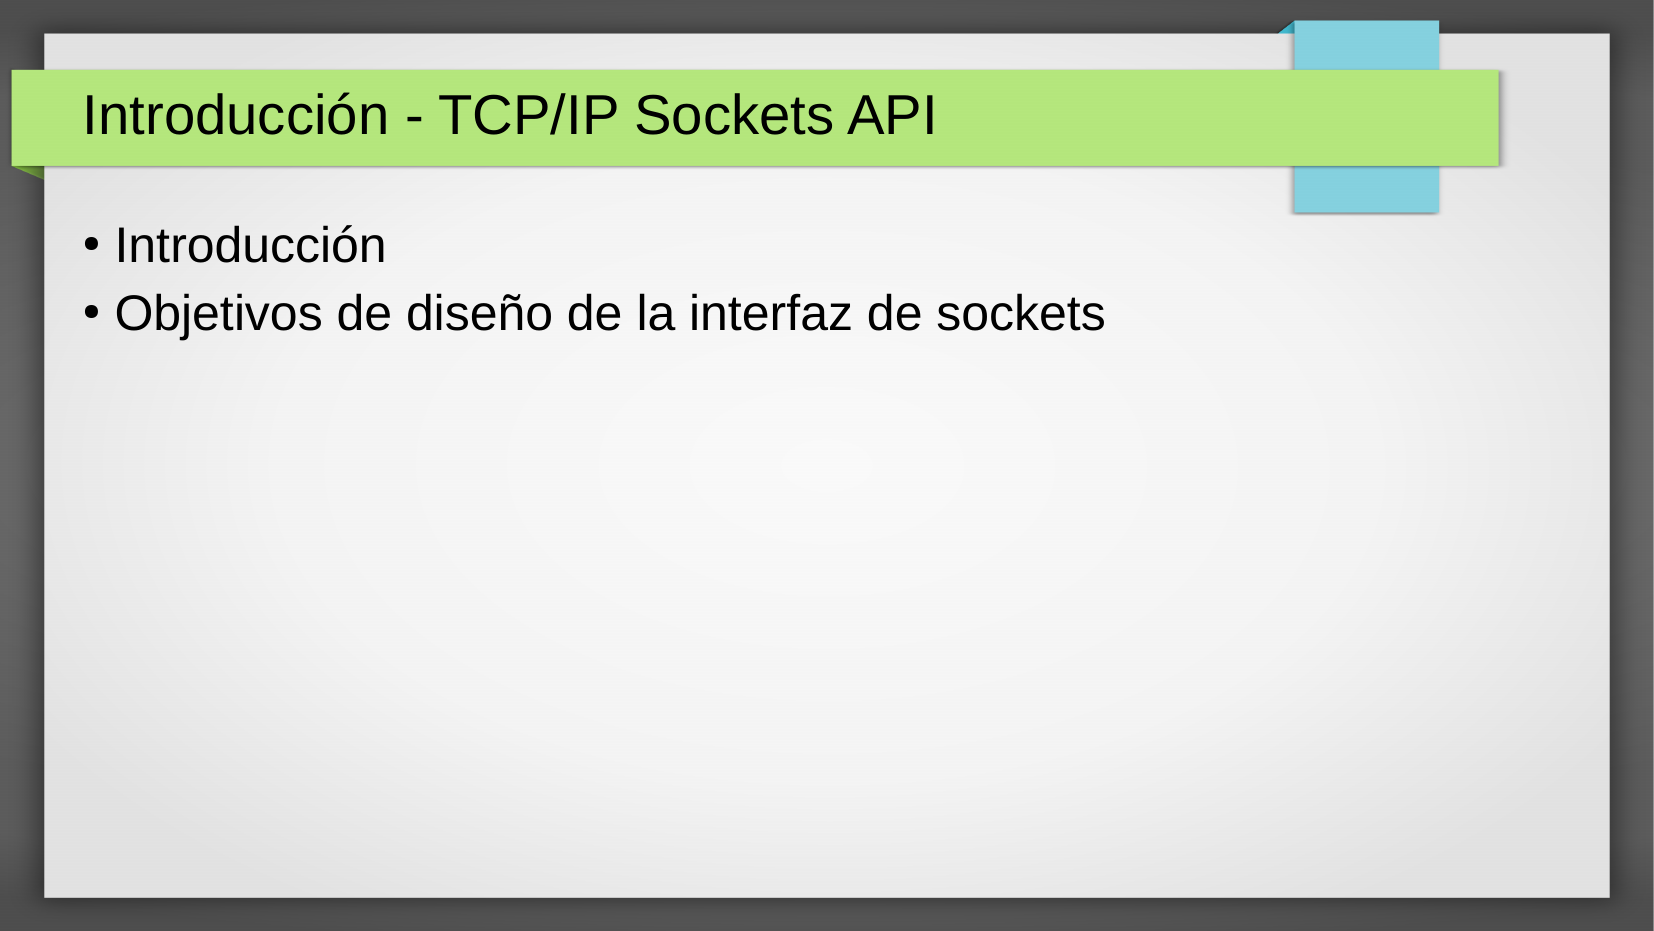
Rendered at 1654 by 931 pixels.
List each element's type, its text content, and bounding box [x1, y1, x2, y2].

picture [0, 0, 1654, 931]
subtitle Introducción Objetivos de diseño de la interfaz de sockets [82, 217, 1571, 758]
title Introducción - TCP/IP Sockets API [82, 70, 1264, 160]
